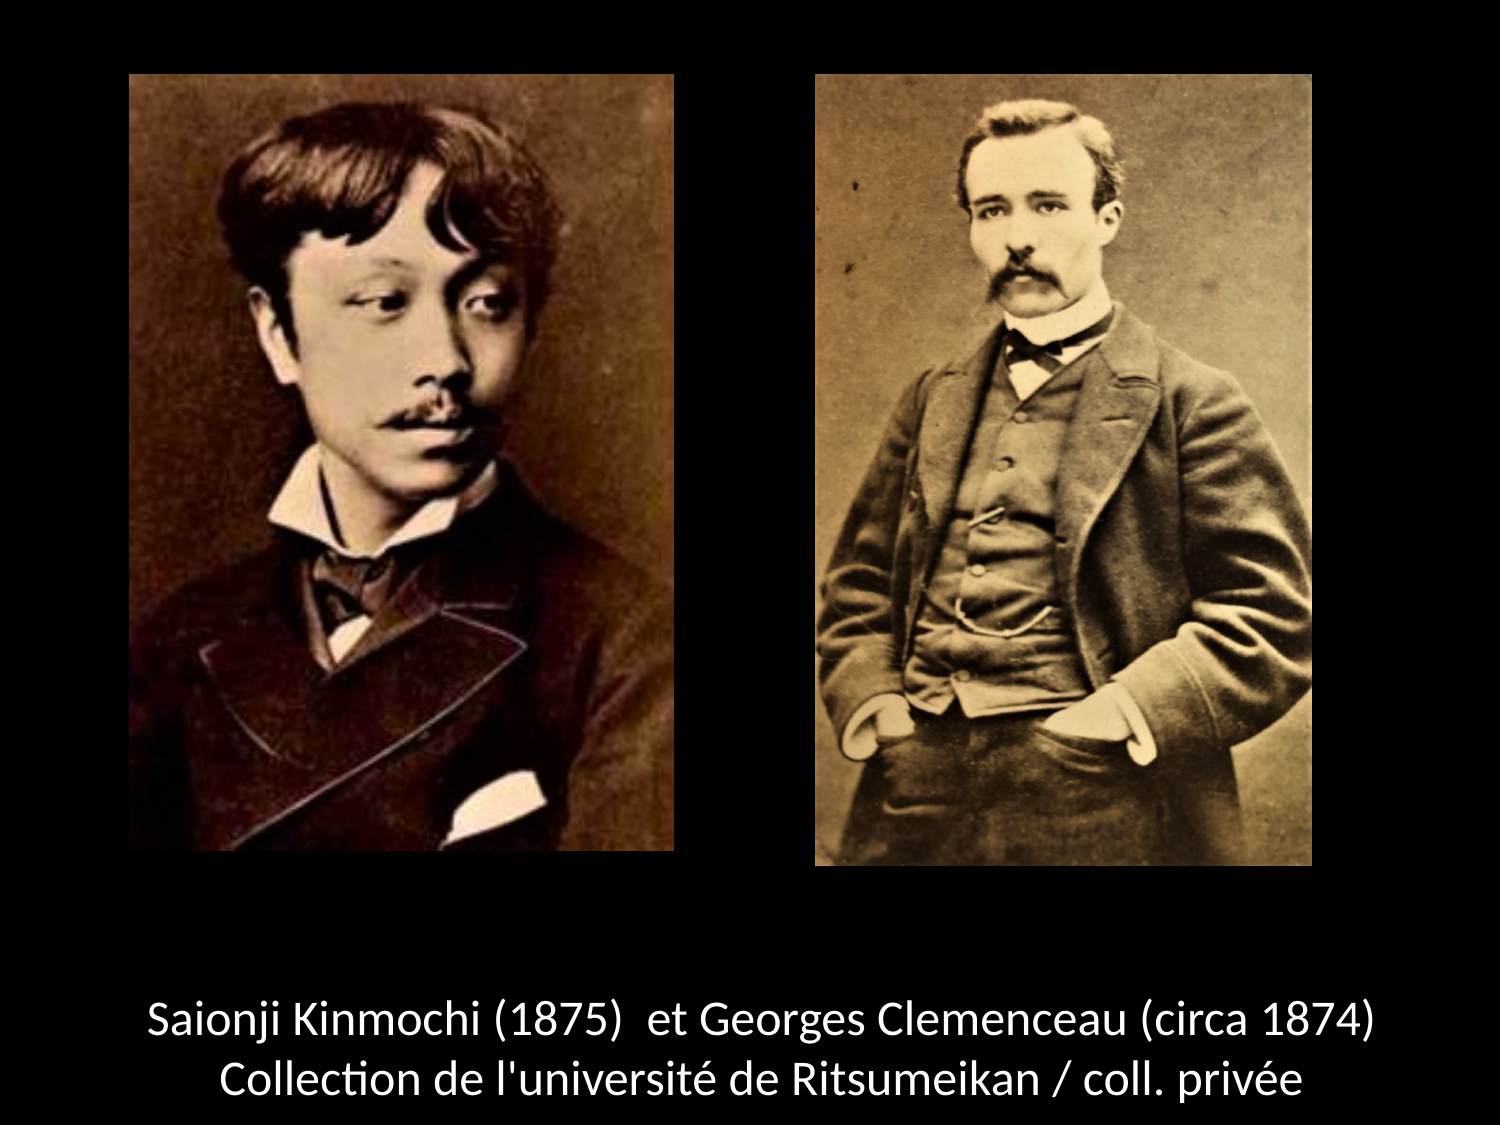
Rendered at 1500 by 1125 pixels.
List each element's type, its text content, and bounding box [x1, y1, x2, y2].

picture [129, 74, 674, 851]
picture [815, 74, 1312, 866]
title Saionji Kinmochi (1875) et Georges Clemenceau (circa 1874) Collection de l'université de Ritsumeikan / coll. privée [64, 999, 1459, 1092]
